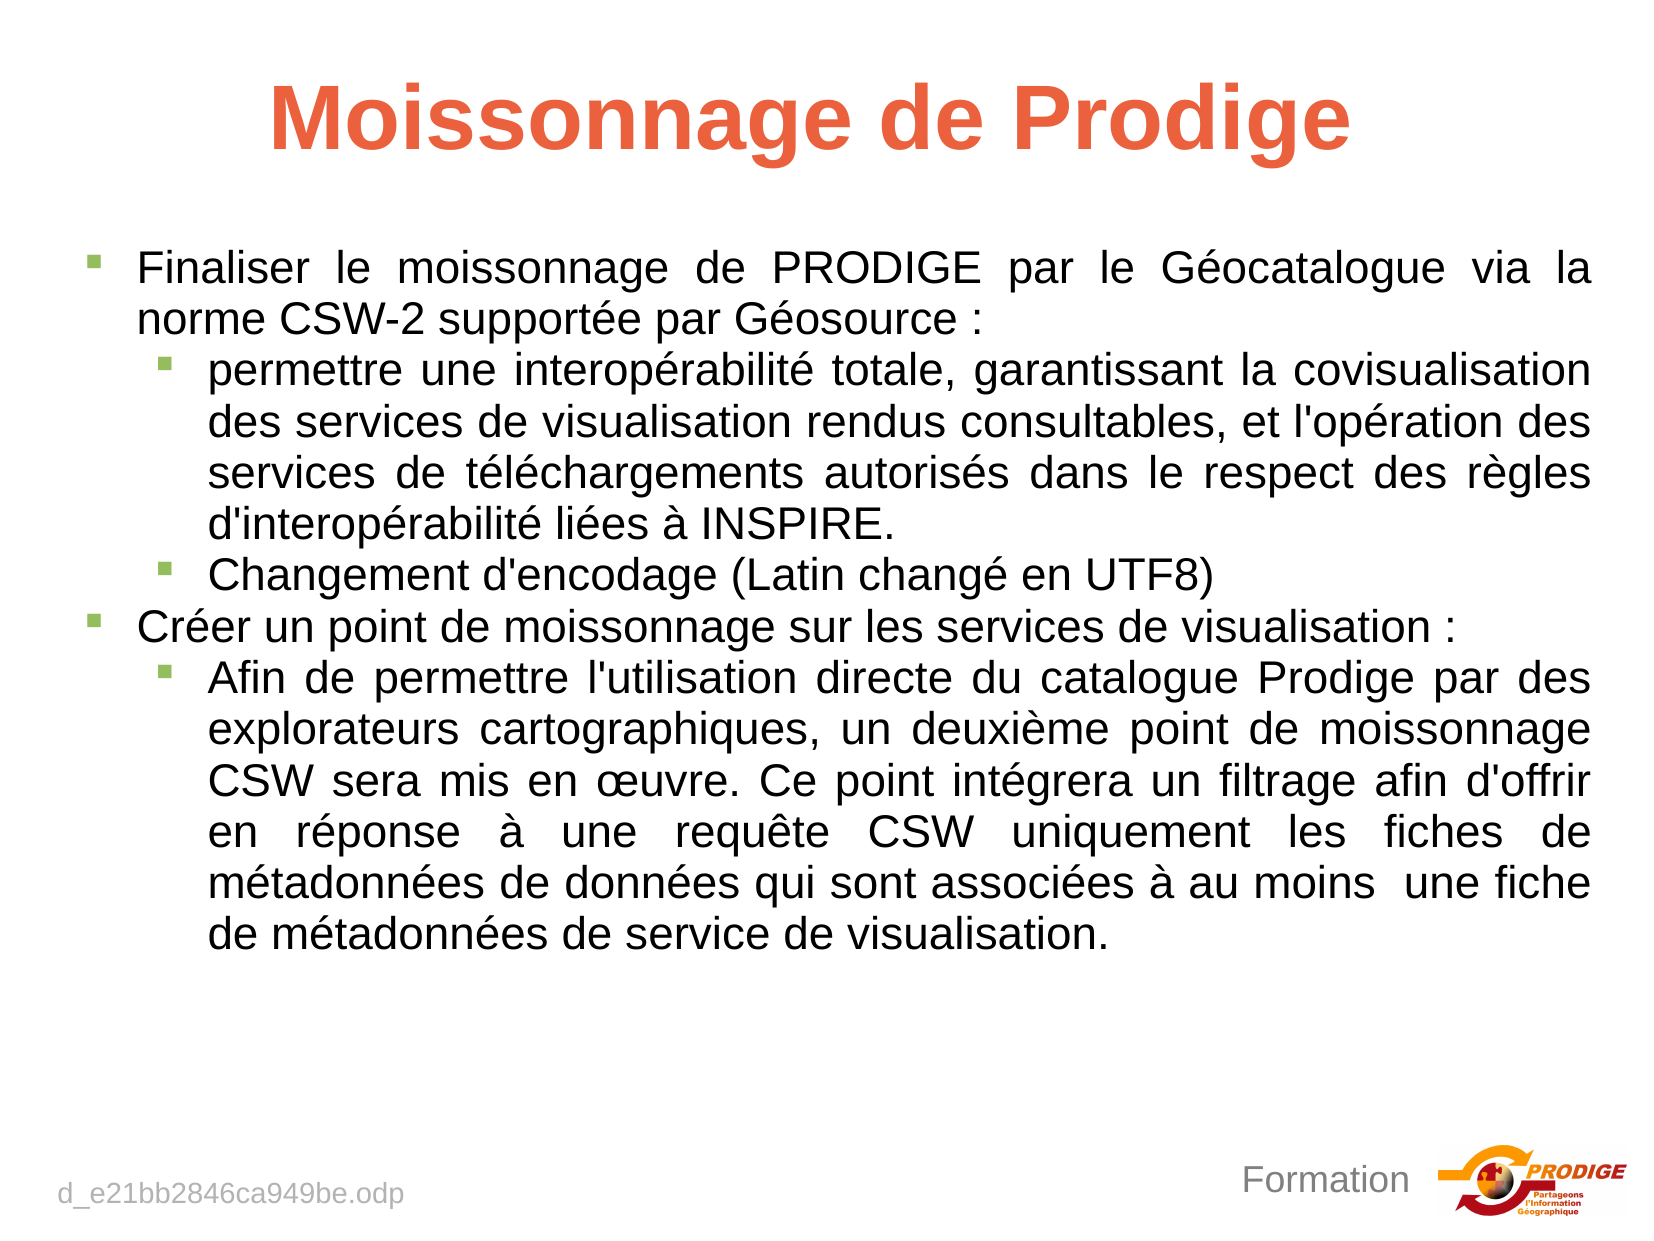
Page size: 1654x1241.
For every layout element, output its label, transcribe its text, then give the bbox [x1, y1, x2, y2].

picture [1438, 1145, 1627, 1216]
text_box Finaliser le moissonnage de PRODIGE par le Géocatalogue via la norme CSW-2 supportée par Géosource : permettre une interopérabilité totale, garantissant la covisualisation des services de visualisation rendus consultables, et l'opération des services de téléchargements autorisés dans le respect des règles d'interopérabilité liées à INSPIRE. Changement d'encodage (Latin changé en UTF8) Créer un point de moissonnage sur les services de visualisation : Afin de permettre l'utilisation directe du catalogue Prodige par des explorateurs cartographiques, un deuxième point de moissonnage CSW sera mis en œuvre. Ce point intégrera un filtrage afin d'offrir en réponse à une requête CSW uniquement les fiches de métadonnées de données qui sont associées à au moins une fiche de métadonnées de service de visualisation. [51, 234, 1608, 1031]
title Moissonnage de Prodige [88, 14, 1534, 222]
